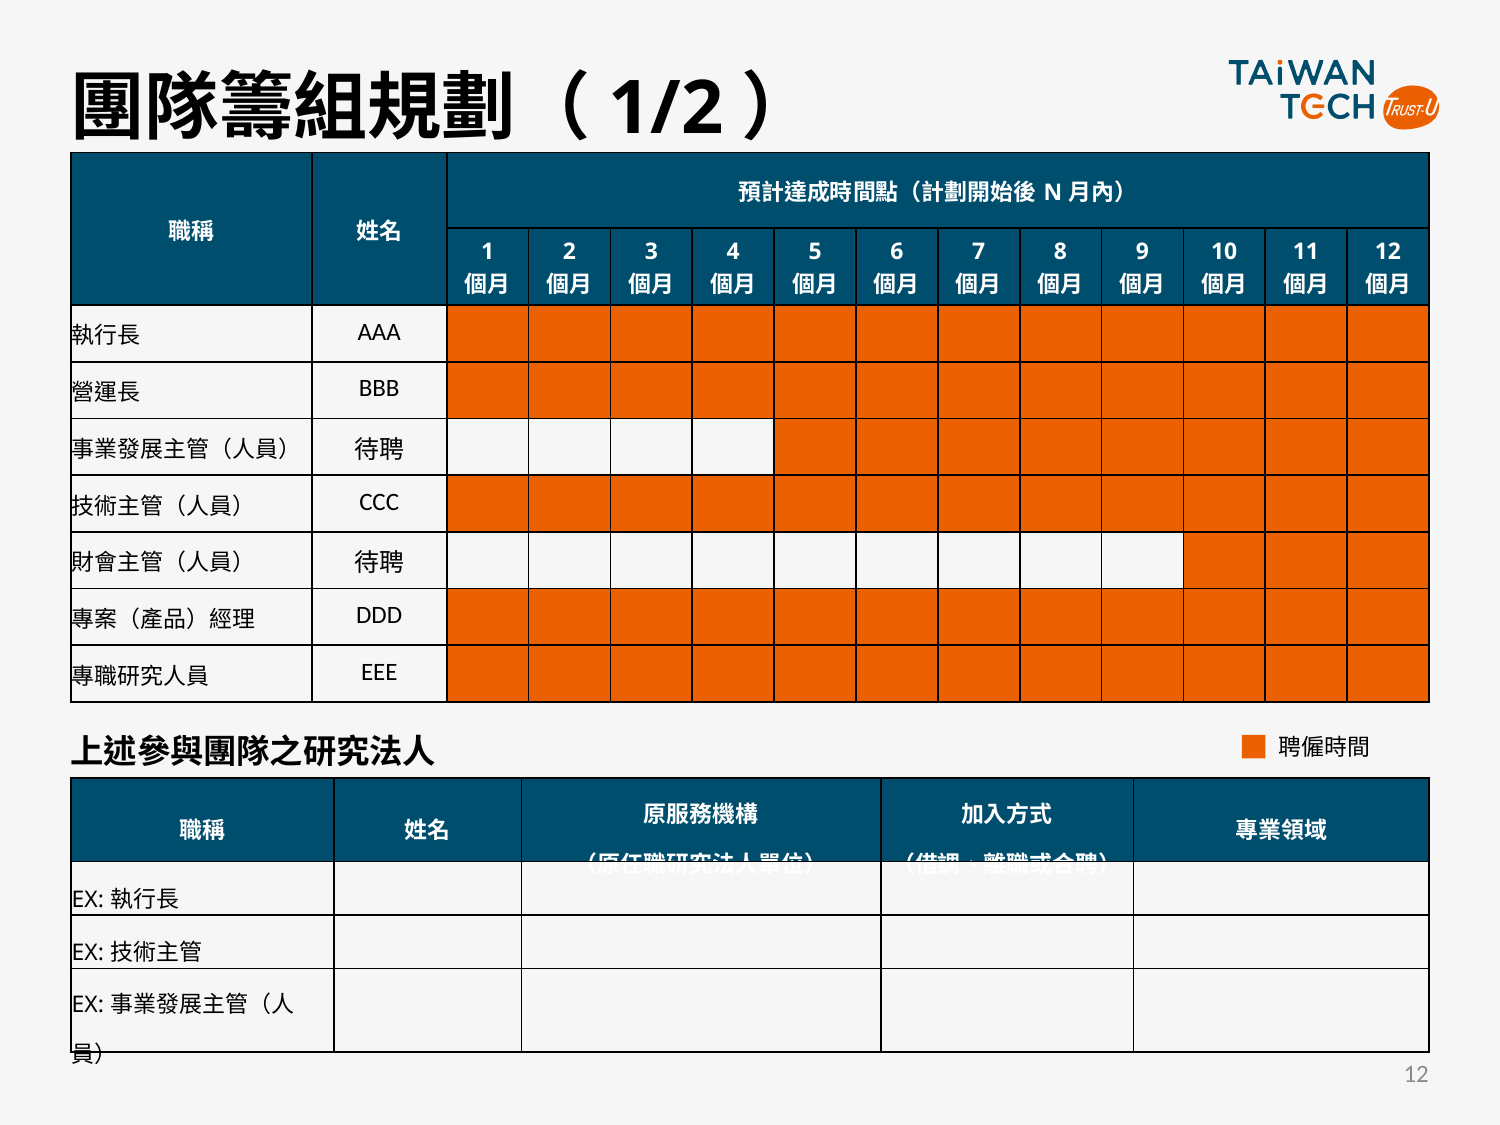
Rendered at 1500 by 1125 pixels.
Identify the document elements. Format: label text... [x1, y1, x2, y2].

table_cell [448, 419, 528, 474]
table_header 姓名 [335, 779, 521, 861]
table_cell [1021, 589, 1101, 644]
table_cell 9 個月 [1102, 229, 1183, 304]
text_box 上述參與團隊之研究法人 [55, 722, 1476, 778]
table_cell [529, 363, 610, 418]
table_cell [522, 916, 880, 968]
table_cell [775, 306, 855, 361]
table_cell 營運長 [72, 363, 311, 418]
table_cell [1348, 476, 1428, 531]
table_cell [882, 862, 1133, 914]
table_cell [1266, 533, 1346, 588]
table_cell [693, 476, 773, 531]
table_cell [939, 419, 1019, 474]
table_cell [448, 476, 528, 531]
table_cell [857, 533, 937, 588]
table_cell [693, 533, 773, 588]
table_cell 技術主管（人員） [72, 476, 311, 531]
table_cell [1184, 476, 1264, 531]
table_cell [1021, 533, 1101, 588]
table_cell [857, 589, 937, 644]
table_cell EX:執行長 [72, 862, 333, 914]
table_cell [1102, 589, 1183, 644]
table_cell [939, 476, 1019, 531]
title 團隊籌組規劃（1/2） [55, 33, 1444, 156]
table_cell [1266, 363, 1346, 418]
table_header 原服務機構 （原任職研究法人單位） [522, 779, 880, 861]
table_cell [448, 533, 528, 588]
table_cell [529, 646, 610, 701]
table_cell EEE [313, 646, 446, 701]
table_cell 10 個月 [1184, 229, 1264, 304]
table_cell [693, 419, 773, 474]
table_header 職稱 [72, 779, 333, 861]
table_cell [611, 476, 691, 531]
table_cell [529, 533, 610, 588]
table_cell [1021, 476, 1101, 531]
table_cell [857, 419, 937, 474]
table_cell [1266, 589, 1346, 644]
table_cell 執行長 [72, 306, 311, 361]
table_cell [335, 916, 521, 968]
table_cell [1348, 589, 1428, 644]
table_cell [1184, 363, 1264, 418]
table_cell [1184, 306, 1264, 361]
table_cell [1184, 646, 1264, 701]
table_cell 2 個月 [529, 229, 610, 304]
table_cell [611, 533, 691, 588]
table_cell [1184, 589, 1264, 644]
table_cell [775, 363, 855, 418]
table_cell [857, 476, 937, 531]
table_header 預計達成時間點（計劃開始後N月內） [448, 153, 1428, 227]
table_cell [1021, 646, 1101, 701]
table_cell [1021, 419, 1101, 474]
table_cell [882, 916, 1133, 968]
table_cell 待聘 [313, 533, 446, 588]
table_cell [939, 533, 1019, 588]
table_cell [611, 589, 691, 644]
table_cell [611, 646, 691, 701]
table_cell [335, 969, 521, 1051]
table_cell [775, 646, 855, 701]
table_cell 專案（產品）經理 [72, 589, 311, 644]
table_cell [939, 646, 1019, 701]
table_cell [1102, 646, 1183, 701]
table_cell [1266, 476, 1346, 531]
table_cell [1102, 476, 1183, 531]
table_cell [448, 589, 528, 644]
table_cell 3 個月 [611, 229, 691, 304]
slide_number <編號> [1106, 1042, 1445, 1103]
table_cell [1102, 419, 1183, 474]
table_cell 4 個月 [693, 229, 773, 304]
table_cell 12 個月 [1348, 229, 1428, 304]
table_cell DDD [313, 589, 446, 644]
table_cell [1102, 306, 1183, 361]
table_cell [693, 589, 773, 644]
table_cell [1021, 306, 1101, 361]
table_cell [1266, 646, 1346, 701]
table_cell [1102, 533, 1183, 588]
table_cell [1266, 306, 1346, 361]
table_cell [1348, 419, 1428, 474]
table_cell 待聘 [313, 419, 446, 474]
table_cell EX:事業發展主管（人員） [72, 969, 333, 1051]
table_cell CCC [313, 476, 446, 531]
table_cell [693, 646, 773, 701]
table_cell [529, 306, 610, 361]
table_cell 7 個月 [939, 229, 1019, 304]
table_header 加入方式 （借調、離職或合聘） [882, 779, 1133, 861]
table_cell [1266, 419, 1346, 474]
table_cell 5 個月 [775, 229, 855, 304]
table_cell 事業發展主管（人員） [72, 419, 311, 474]
table_cell [448, 363, 528, 418]
table_cell AAA [313, 306, 446, 361]
table_cell [1134, 916, 1428, 968]
table_cell [857, 646, 937, 701]
table_cell [857, 306, 937, 361]
table_cell [1348, 363, 1428, 418]
table_cell [939, 589, 1019, 644]
table_cell [611, 363, 691, 418]
table_cell [529, 589, 610, 644]
table_cell 11 個月 [1266, 229, 1346, 304]
table_cell [1134, 969, 1428, 1051]
table_cell [1184, 419, 1264, 474]
table_cell [882, 969, 1133, 1051]
table_cell 6 個月 [857, 229, 937, 304]
table_cell [775, 533, 855, 588]
table_cell [857, 363, 937, 418]
table_cell [1134, 862, 1428, 914]
table_cell [1348, 533, 1428, 588]
table_cell [611, 306, 691, 361]
table_cell [775, 419, 855, 474]
table_header 姓名 [313, 153, 446, 304]
table_cell [939, 306, 1019, 361]
table_cell [448, 306, 528, 361]
table_cell 1 個月 [448, 229, 528, 304]
table_cell [1102, 363, 1183, 418]
table_cell [775, 589, 855, 644]
table_cell [1021, 363, 1101, 418]
table_cell [1184, 533, 1264, 588]
table_cell [448, 646, 528, 701]
table_cell EX:技術主管 [72, 916, 333, 968]
table_cell 財會主管（人員） [72, 533, 311, 588]
table_cell [693, 306, 773, 361]
table_cell [611, 419, 691, 474]
table_cell [529, 419, 610, 474]
table_cell [522, 862, 880, 914]
table_cell [939, 363, 1019, 418]
table_cell 8 個月 [1021, 229, 1101, 304]
table_cell [693, 363, 773, 418]
table_cell [1348, 306, 1428, 361]
table_cell [522, 969, 880, 1051]
table_header 職稱 [72, 153, 311, 304]
table_cell BBB [313, 363, 446, 418]
table_cell [1348, 646, 1428, 701]
table_cell [775, 476, 855, 531]
table_header 專業領域 [1134, 779, 1428, 861]
table_cell [529, 476, 610, 531]
table_cell [335, 862, 521, 914]
table_cell 專職研究人員 [72, 646, 311, 701]
